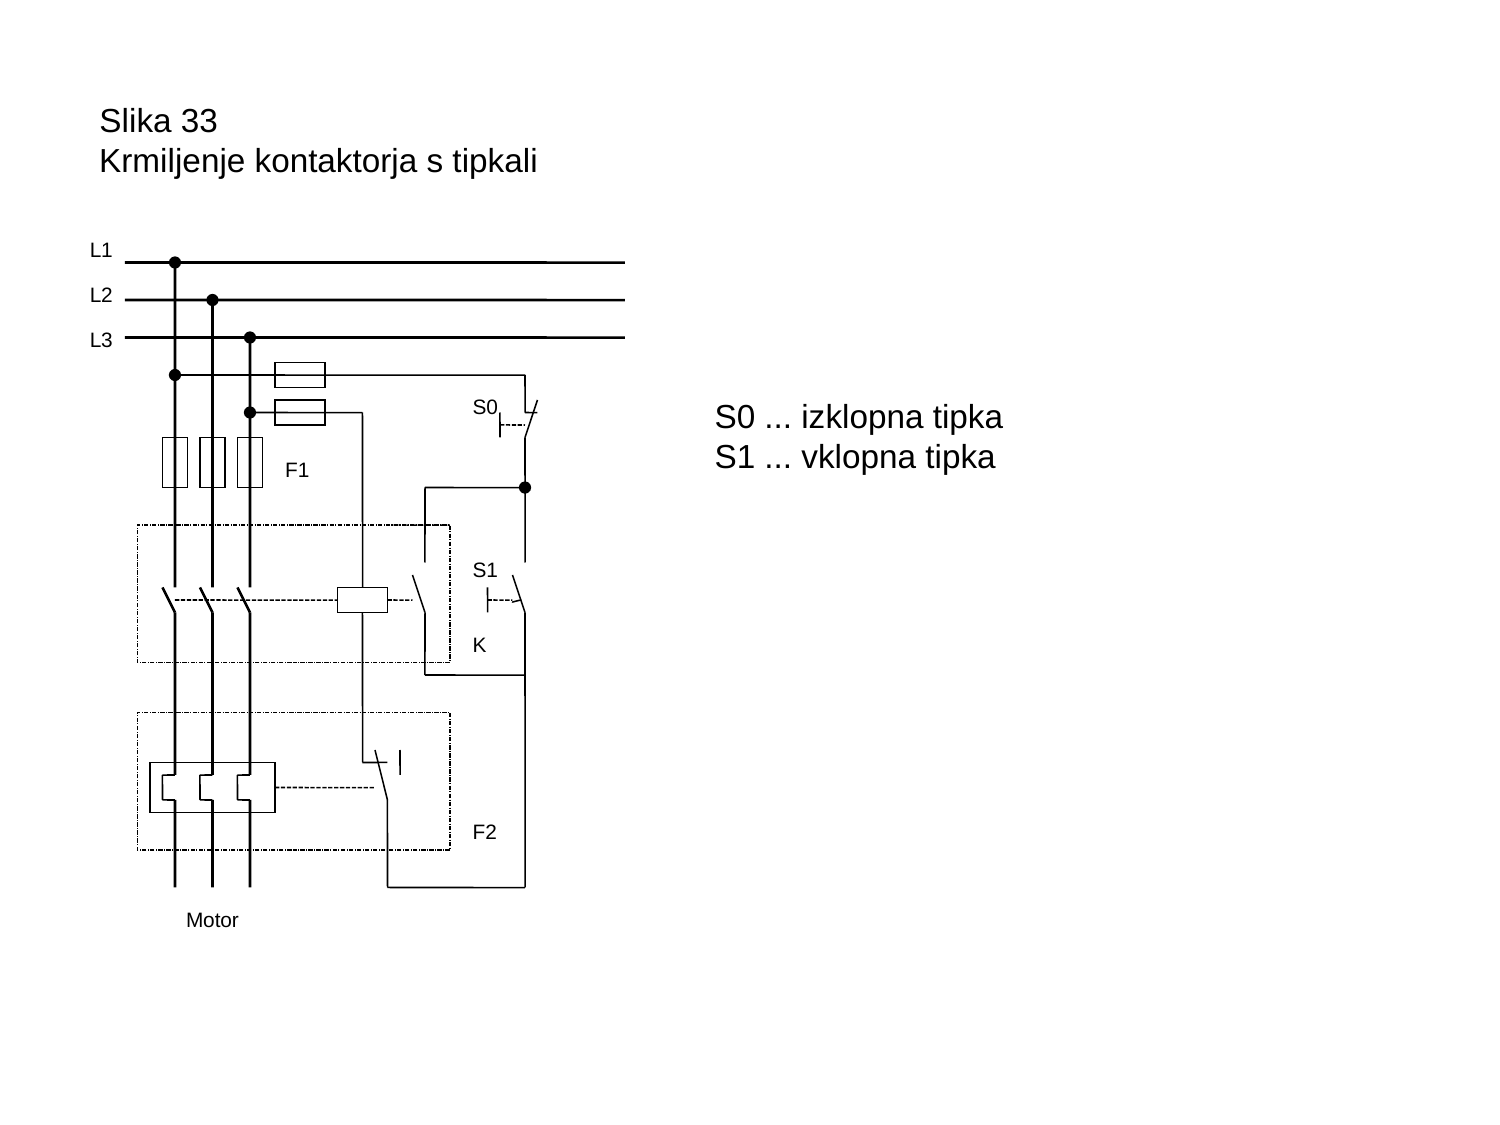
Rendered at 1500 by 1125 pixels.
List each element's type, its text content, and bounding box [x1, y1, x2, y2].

title Slika 33 Krmiljenje kontaktorja s tipkali [75, 45, 1425, 233]
text_box F2 [462, 812, 488, 850]
text_box Motor [150, 900, 275, 938]
text_box K [462, 624, 488, 663]
text_box S0 ... izklopna tipka S1 ... vklopna tipka [699, 387, 1206, 483]
text_box S1 [462, 549, 488, 588]
text_box F1 [275, 450, 300, 488]
text_box S0 [462, 387, 488, 425]
text_box L1 L2 L3 [75, 237, 113, 350]
